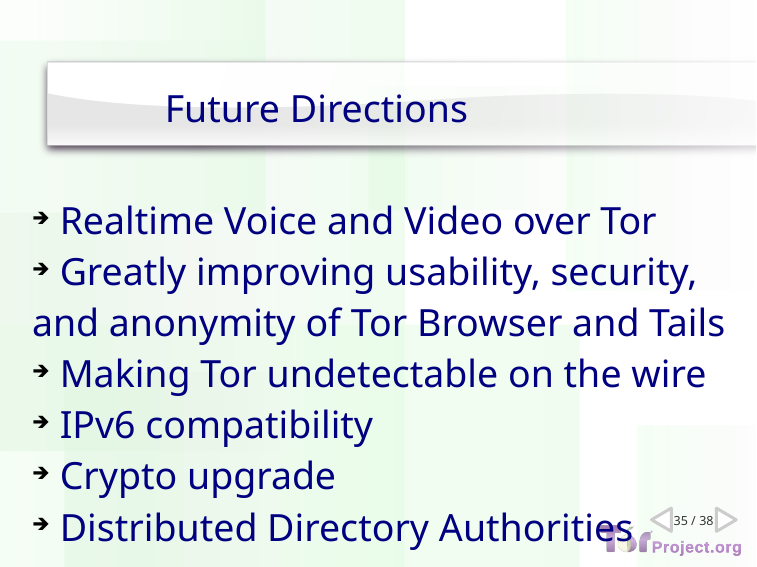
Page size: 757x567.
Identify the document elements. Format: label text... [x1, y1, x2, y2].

picture [0, 0, 757, 567]
text_box Realtime Voice and Video over Tor Greatly improving usability, security, and anonymity of Tor Browser and Tails Making Tor undetectable on the wire IPv6 compatibility Crypto upgrade Distributed Directory Authorities [17, 187, 751, 518]
text_box Future Directions [150, 75, 459, 135]
